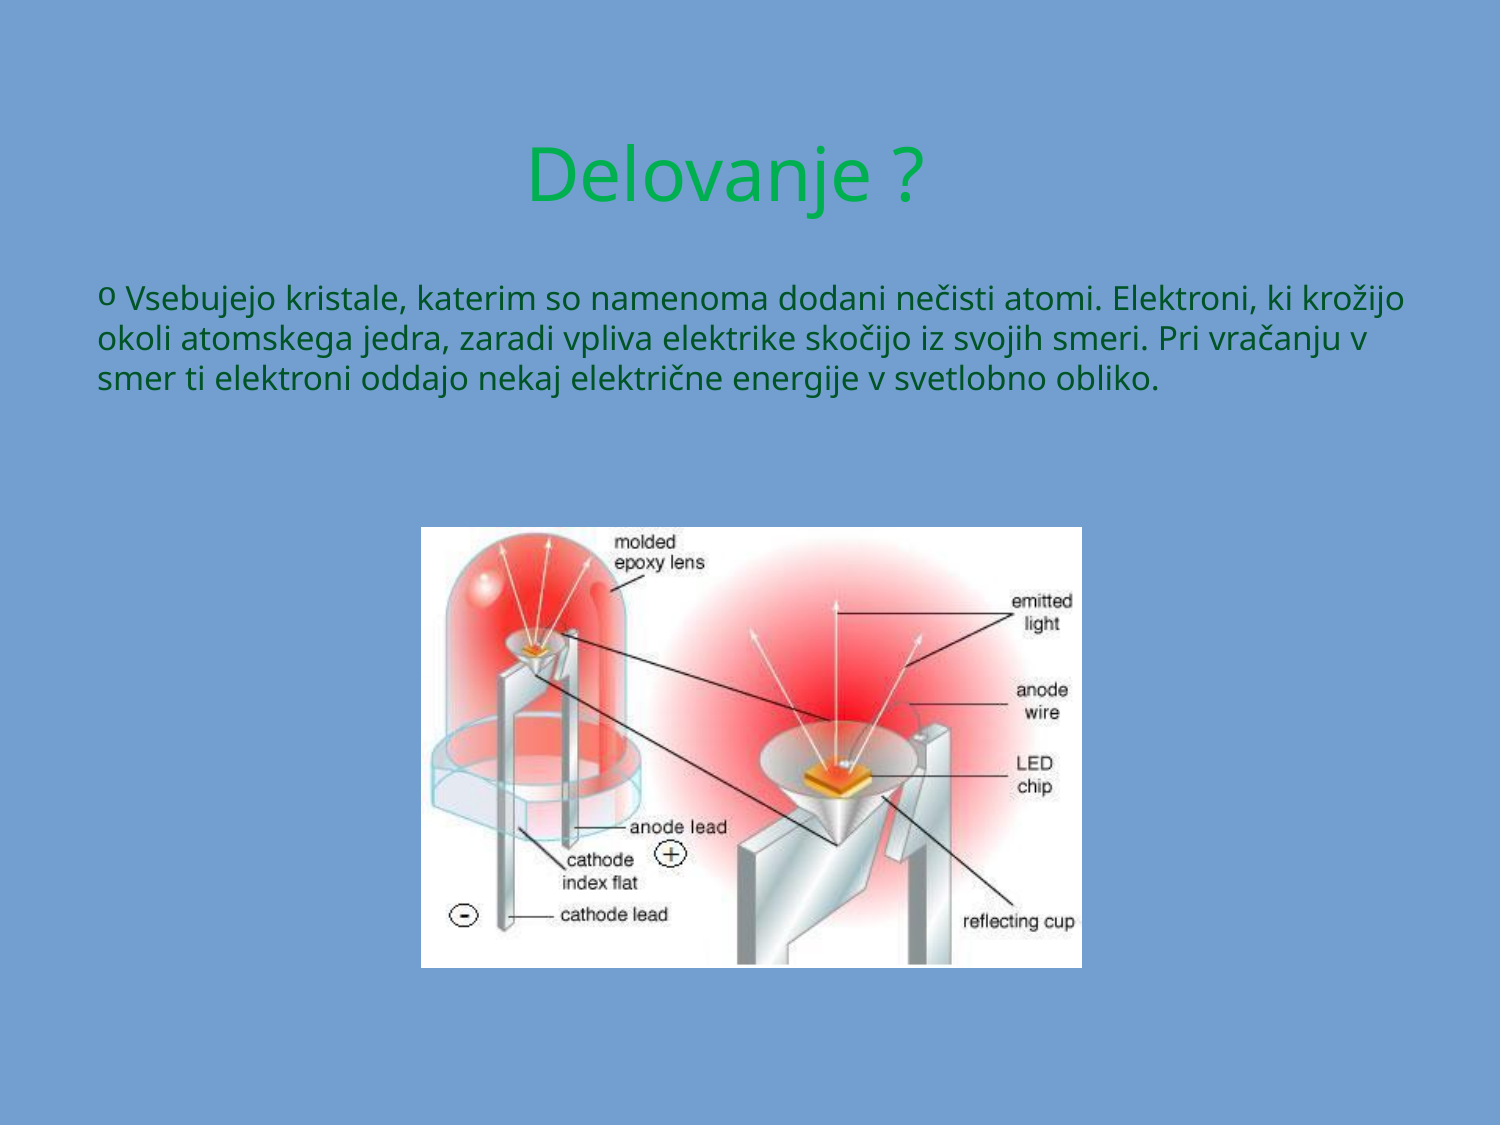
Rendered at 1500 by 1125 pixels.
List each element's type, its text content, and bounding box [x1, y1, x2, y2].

subtitle Vsebujejo kristale, katerim so namenoma dodani nečisti atomi. Elektroni, ki krožijo okoli atomskega jedra, zaradi vpliva elektrike skočijo iz svojih smeri. Pri vračanju v smer ti elektroni oddajo nekaj električne energije v svetlobno obliko. [82, 269, 1430, 1020]
picture [421, 527, 1082, 968]
title Delovanje ? [210, 105, 1289, 237]
